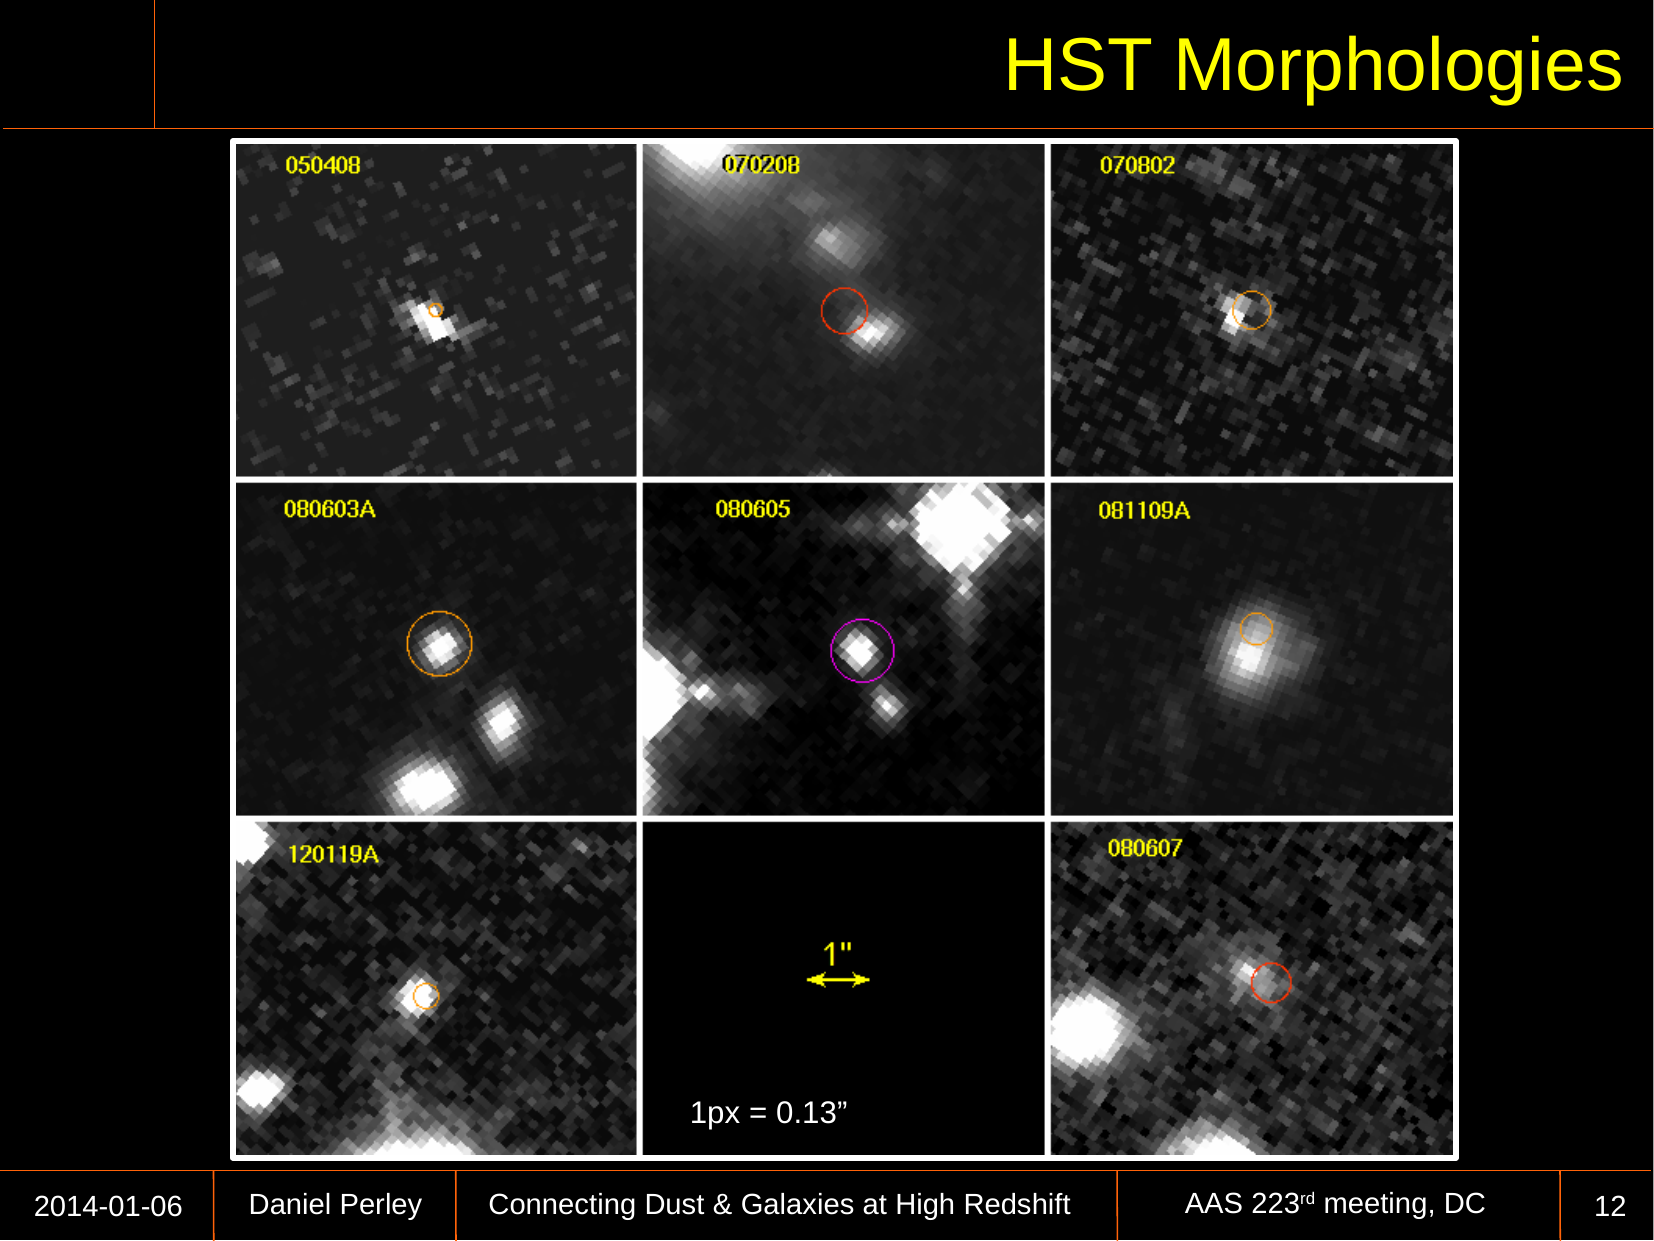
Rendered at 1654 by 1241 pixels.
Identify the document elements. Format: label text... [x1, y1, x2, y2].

text_box 1px = 0.13” [675, 1087, 901, 1138]
picture [235, 144, 1453, 1155]
title HST Morphologies [187, 21, 1624, 108]
